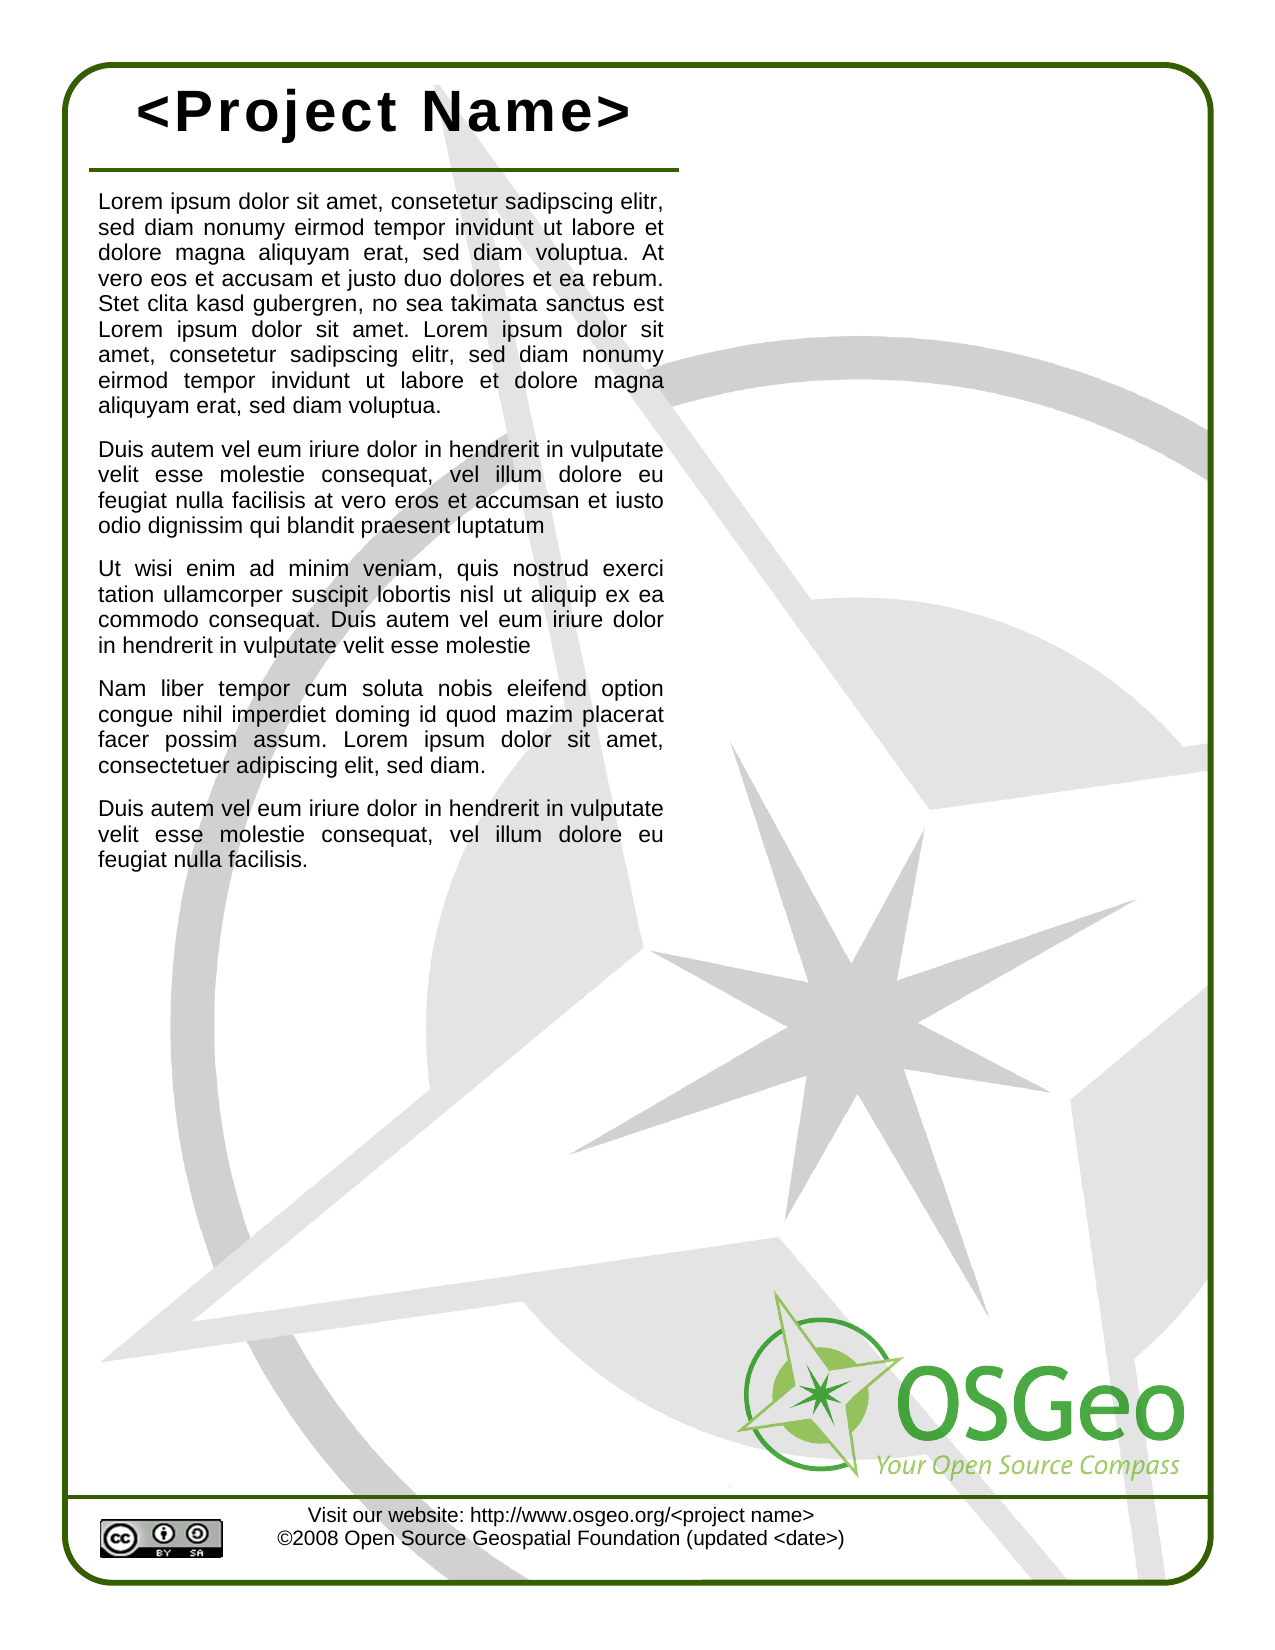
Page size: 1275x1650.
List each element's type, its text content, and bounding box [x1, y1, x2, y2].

text_box <Project Name> [88, 71, 680, 175]
picture [1180, 1561, 1208, 1584]
picture [91, 85, 1207, 1495]
picture [91, 1499, 1207, 1579]
text_box Lorem ipsum dolor sit amet, consetetur sadipscing elitr, sed diam nonumy eirmod tempor invidunt ut labore et dolore magna aliquyam erat, sed diam voluptua. At vero eos et accusam et justo duo dolores et ea rebum. Stet clita kasd gubergren, no sea takimata sanctus est Lorem ipsum dolor sit amet. Lorem ipsum dolor sit amet, consetetur sadipscing elitr, sed diam nonumy eirmod tempor invidunt ut labore et dolore magna aliquyam erat, sed diam voluptua. Duis autem vel eum iriure dolor in hendrerit in vulputate velit esse molestie consequat, vel illum dolore eu feugiat nulla facilisis at vero eros et accumsan et iusto odio dignissim qui blandit praesent luptatum Ut wisi enim ad minim veniam, quis nostrud exerci tation ullamcorper suscipit lobortis nisl ut aliquip ex ea commodo consequat. Duis autem vel eum iriure dolor in hendrerit in vulputate velit esse molestie Nam liber tempor cum soluta nobis eleifend option congue nihil imperdiet doming id quod mazim placerat facer possim assum. Lorem ipsum dolor sit amet, consectetuer adipiscing elit, sed diam. Duis autem vel eum iriure dolor in hendrerit in vulputate velit esse molestie consequat, vel illum dolore eu feugiat nulla facilisis. [83, 181, 680, 958]
text_box Visit our website: http://www.osgeo.org/<project name> ©2008 Open Source Geospatial Foundation (updated <date>) [206, 1496, 916, 1564]
